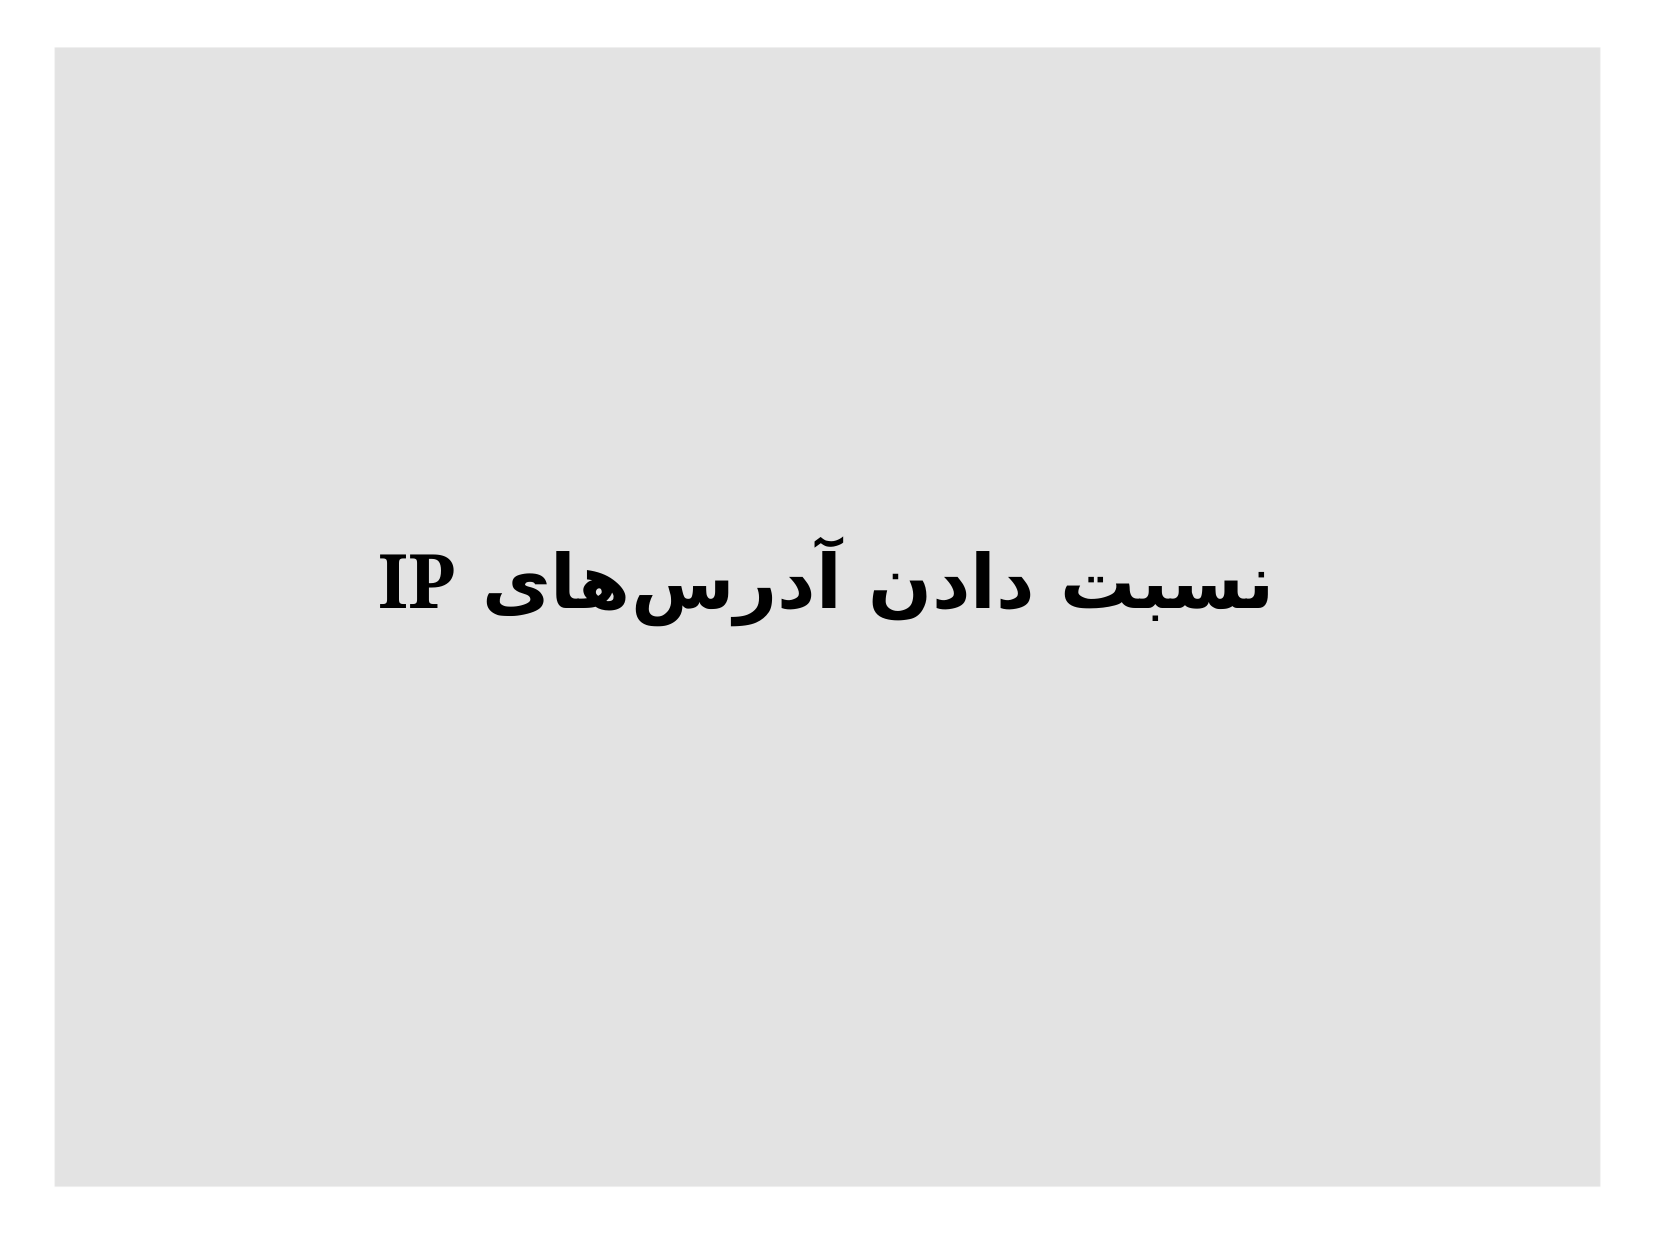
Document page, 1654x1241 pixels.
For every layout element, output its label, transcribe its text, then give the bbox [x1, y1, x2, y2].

subtitle نسبت دادن آدرس‌های IP [82, 49, 1571, 1109]
picture [0, 0, 1654, 1241]
